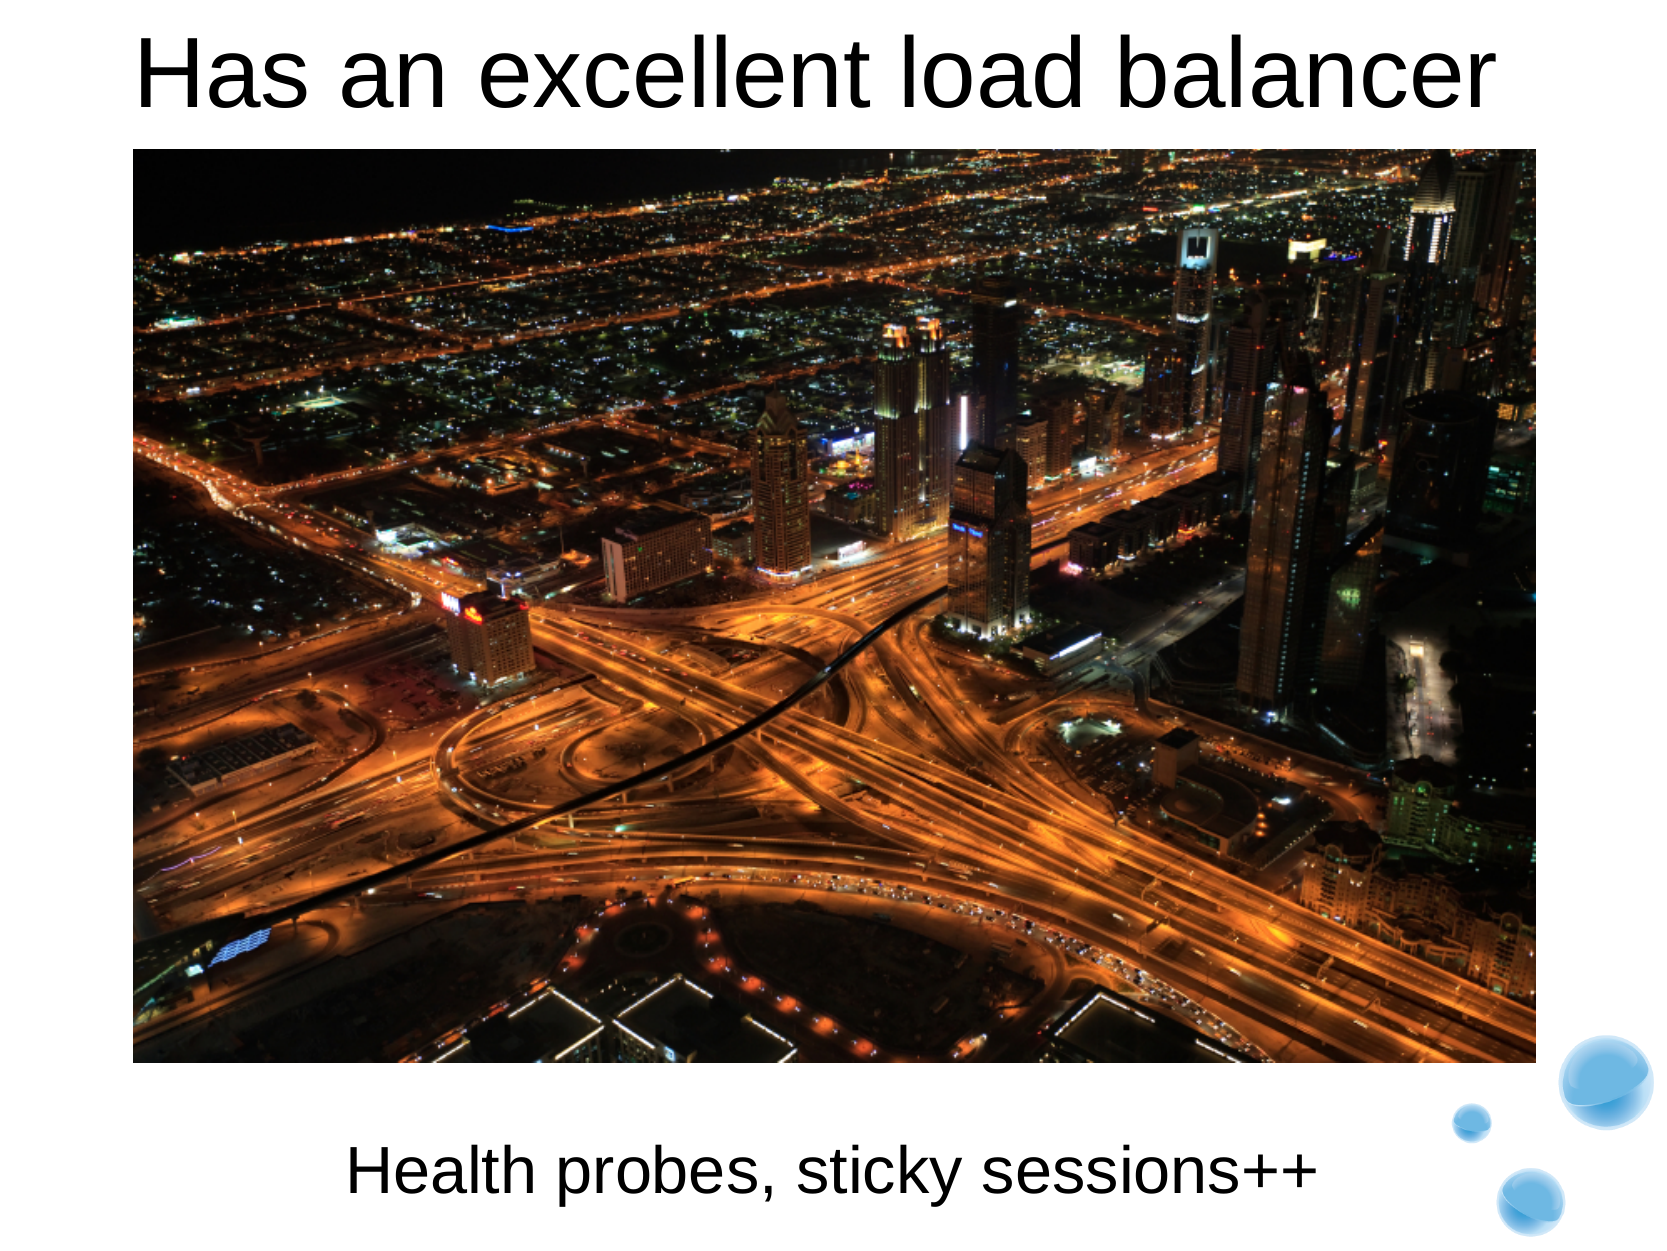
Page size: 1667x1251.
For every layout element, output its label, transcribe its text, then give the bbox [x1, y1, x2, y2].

subtitle Health probes, sticky sessions++ [290, 1133, 1375, 1251]
picture [133, 149, 1654, 1238]
title Has an excellent load balancer [123, 16, 1509, 216]
